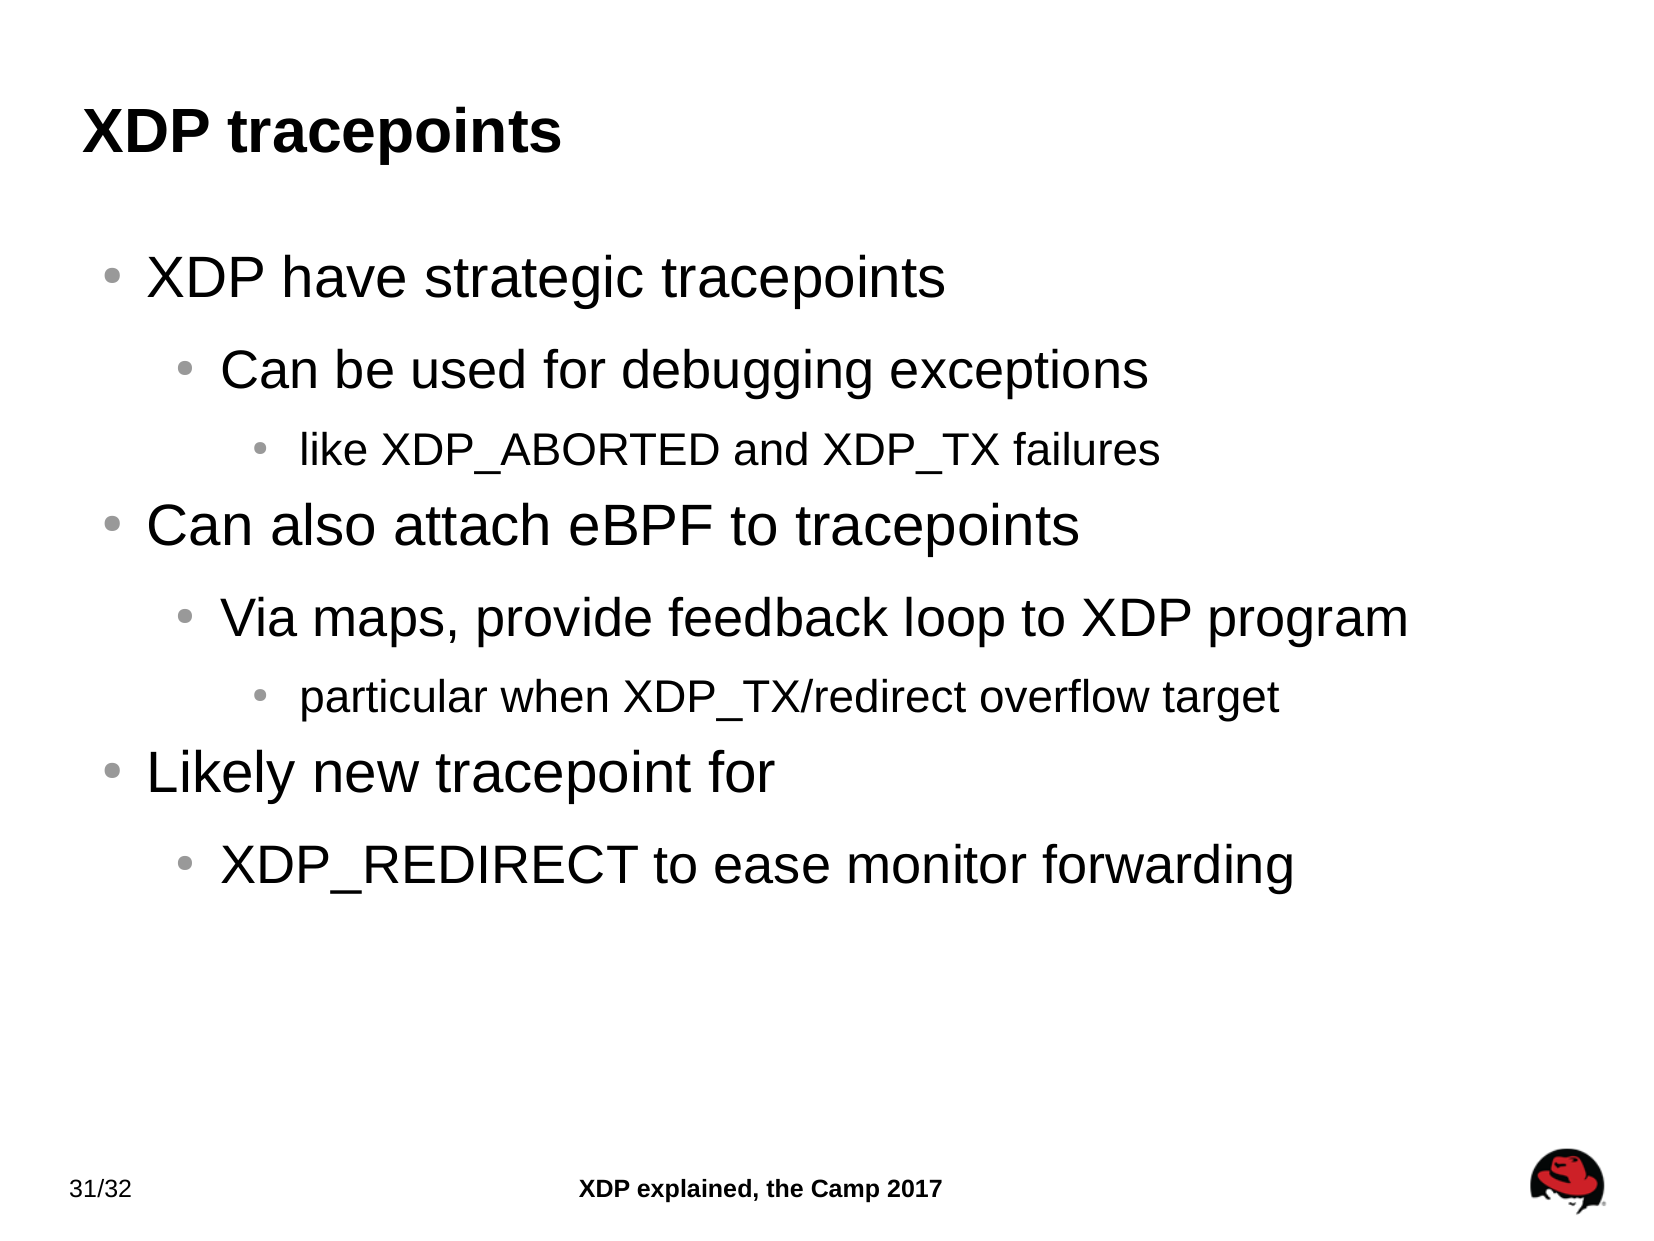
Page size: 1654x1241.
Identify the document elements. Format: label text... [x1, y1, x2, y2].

list XDP have strategic tracepoints Can be used for debugging exceptions like XDP_ABORTED and XDP_TX failures Can also attach eBPF to tracepoints Via maps, provide feedback loop to XDP program particular when XDP_TX/redirect overflow target Likely new tracepoint for XDP_REDIRECT to ease monitor forwarding [86, 244, 1575, 1039]
title XDP tracepoints [82, 37, 1571, 226]
picture [1529, 1146, 1612, 1224]
